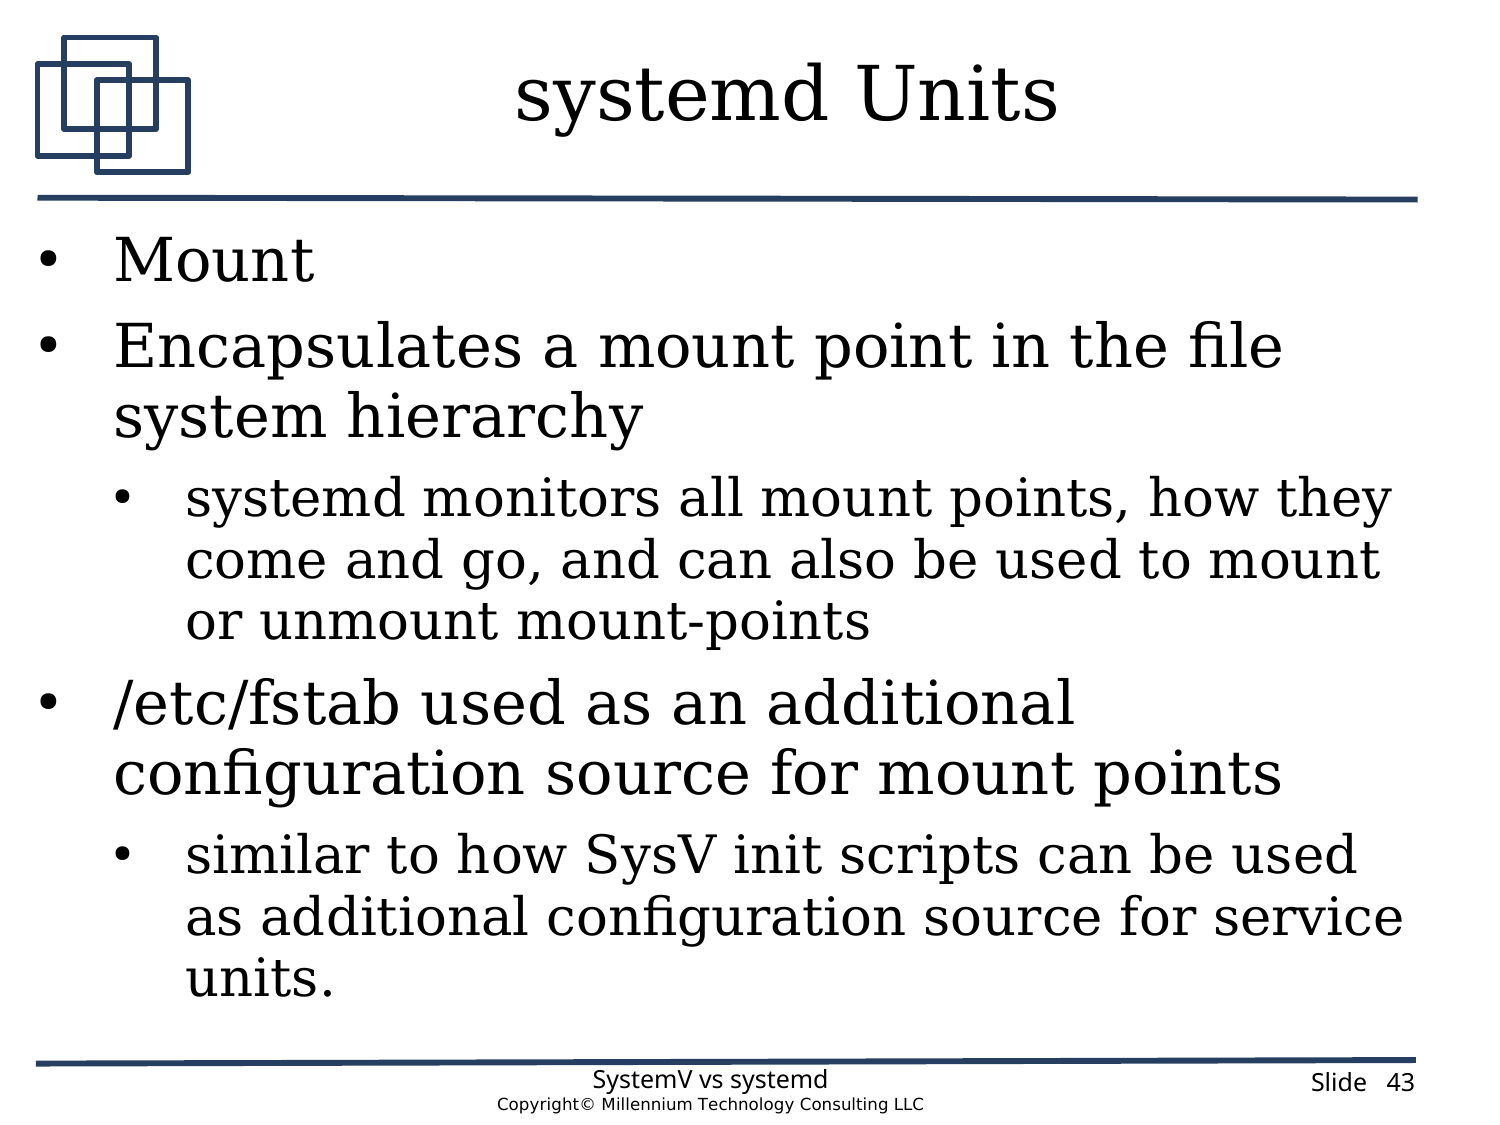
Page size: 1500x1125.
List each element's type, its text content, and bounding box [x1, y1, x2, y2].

title systemd Units [150, 0, 1425, 188]
list Mount Encapsulates a mount point in the file system hierarchy systemd monitors all mount points, how they come and go, and can also be used to mount or unmount mount-points /etc/fstab used as an additional configuration source for mount points similar to how SysV init scripts can be used as additional configuration source for service units. [37, 224, 1426, 1010]
